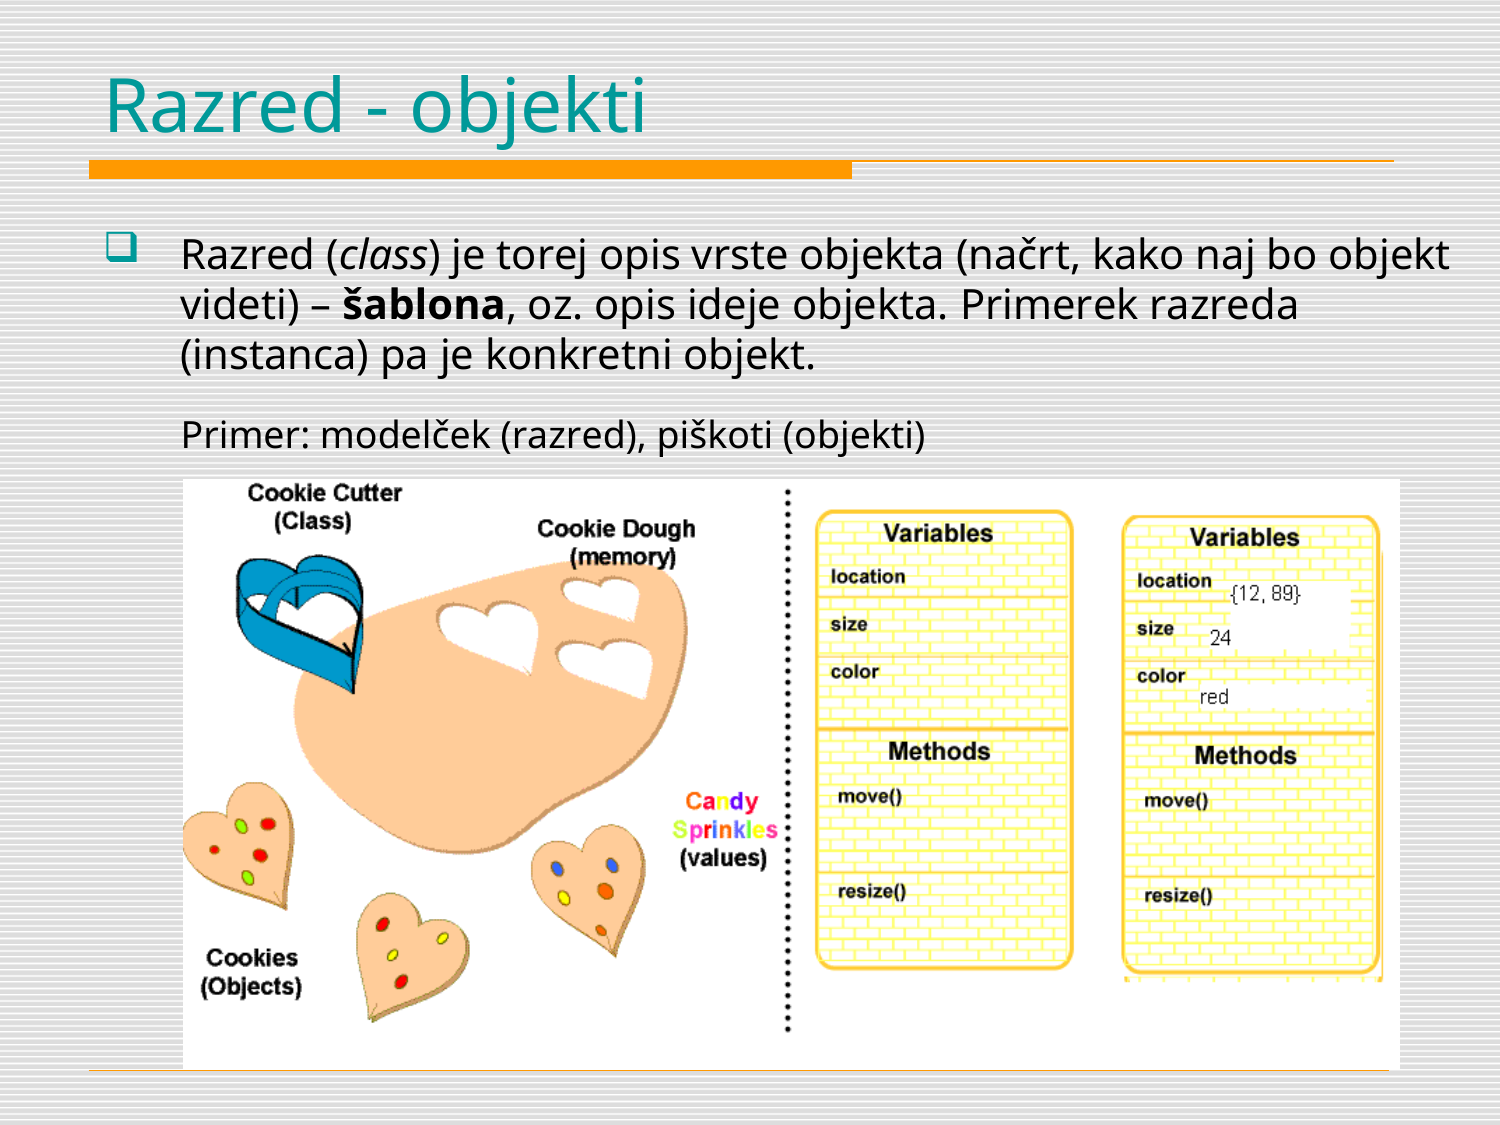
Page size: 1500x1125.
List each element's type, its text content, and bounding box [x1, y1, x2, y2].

list Razred (class) je torej opis vrste objekta (načrt, kako naj bo objekt videti) – šablona, oz. opis ideje objekta. Primerek razreda (instanca) pa je konkretni objekt. Primer: modelček (razred), piškoti (objekti) [88, 220, 1471, 1059]
title Razred - objekti [88, 42, 1401, 155]
picture [0, 0, 1500, 1125]
